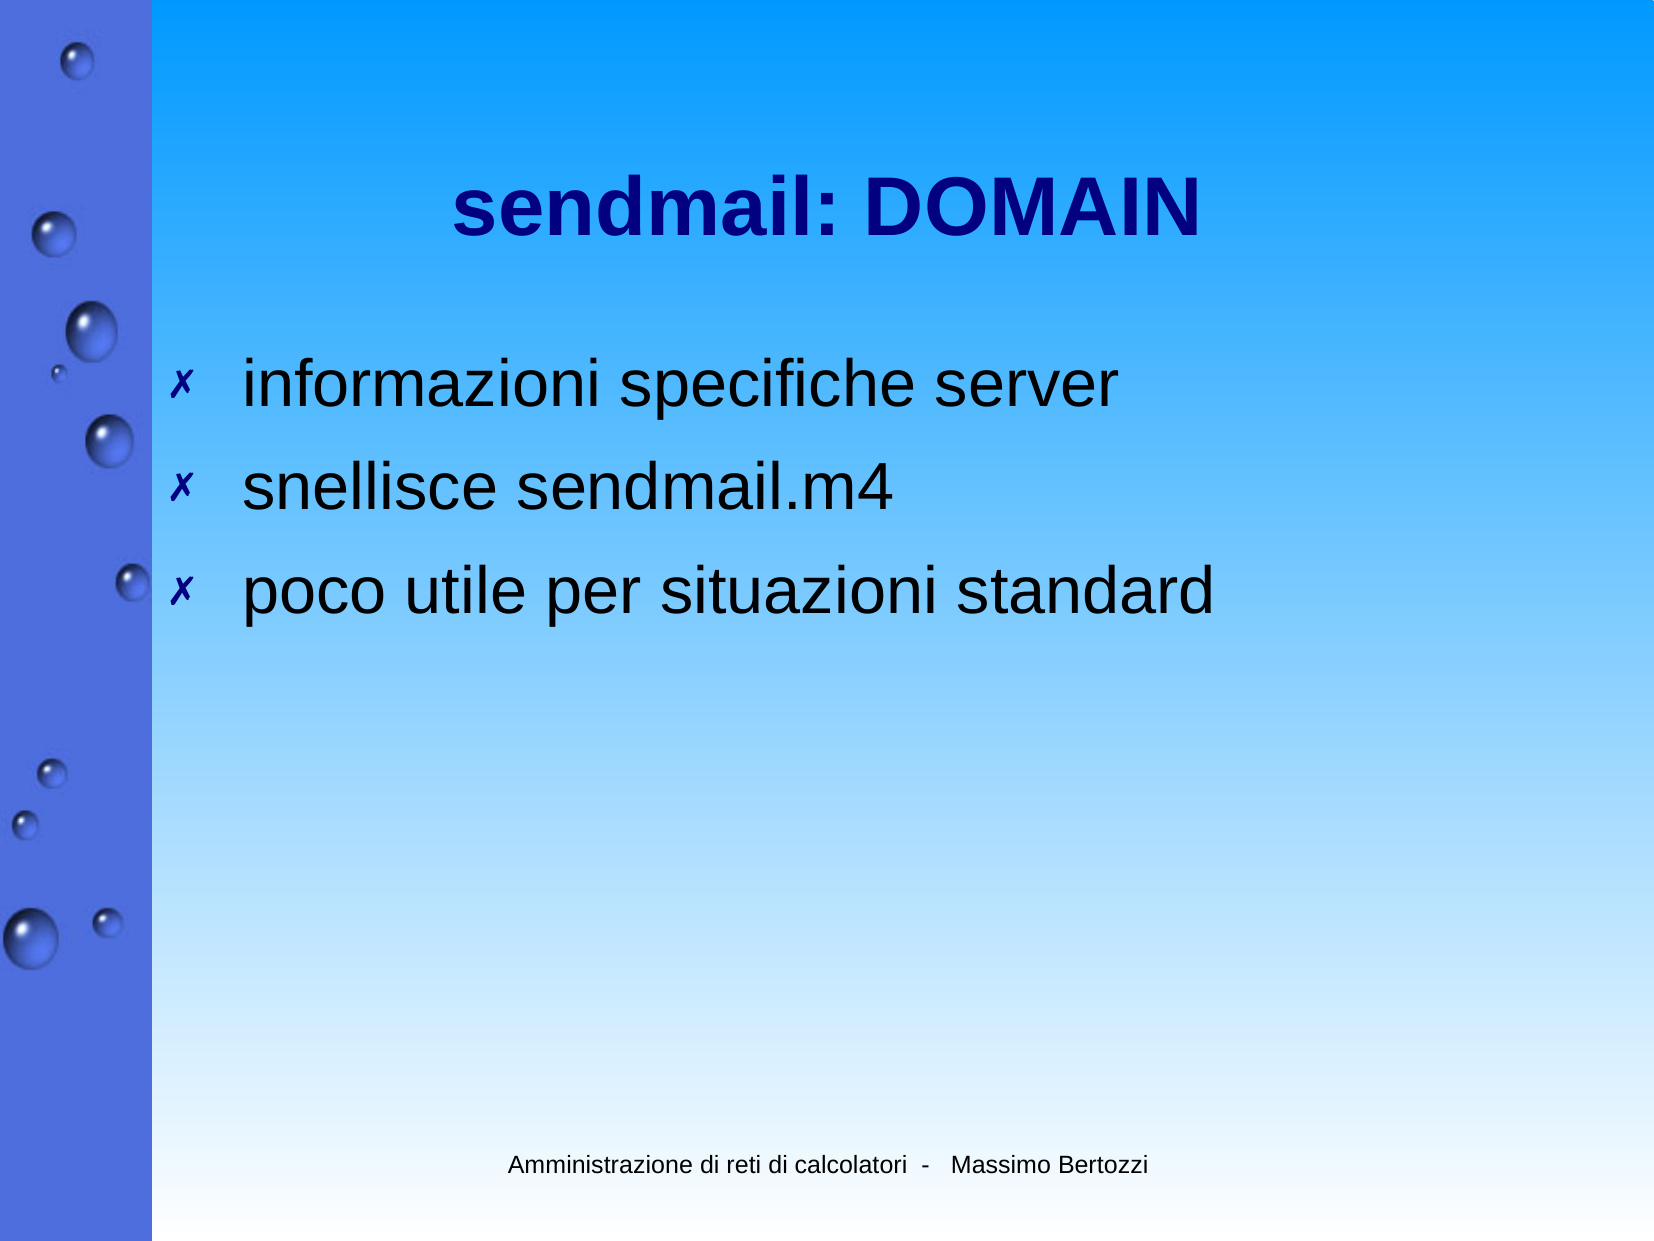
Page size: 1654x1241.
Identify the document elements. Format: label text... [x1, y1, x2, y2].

list informazioni specifiche server snellisce sendmail.m4 poco utile per situazioni standard [159, 346, 1572, 1128]
picture [0, 0, 152, 1241]
title sendmail: DOMAIN [121, 102, 1534, 311]
